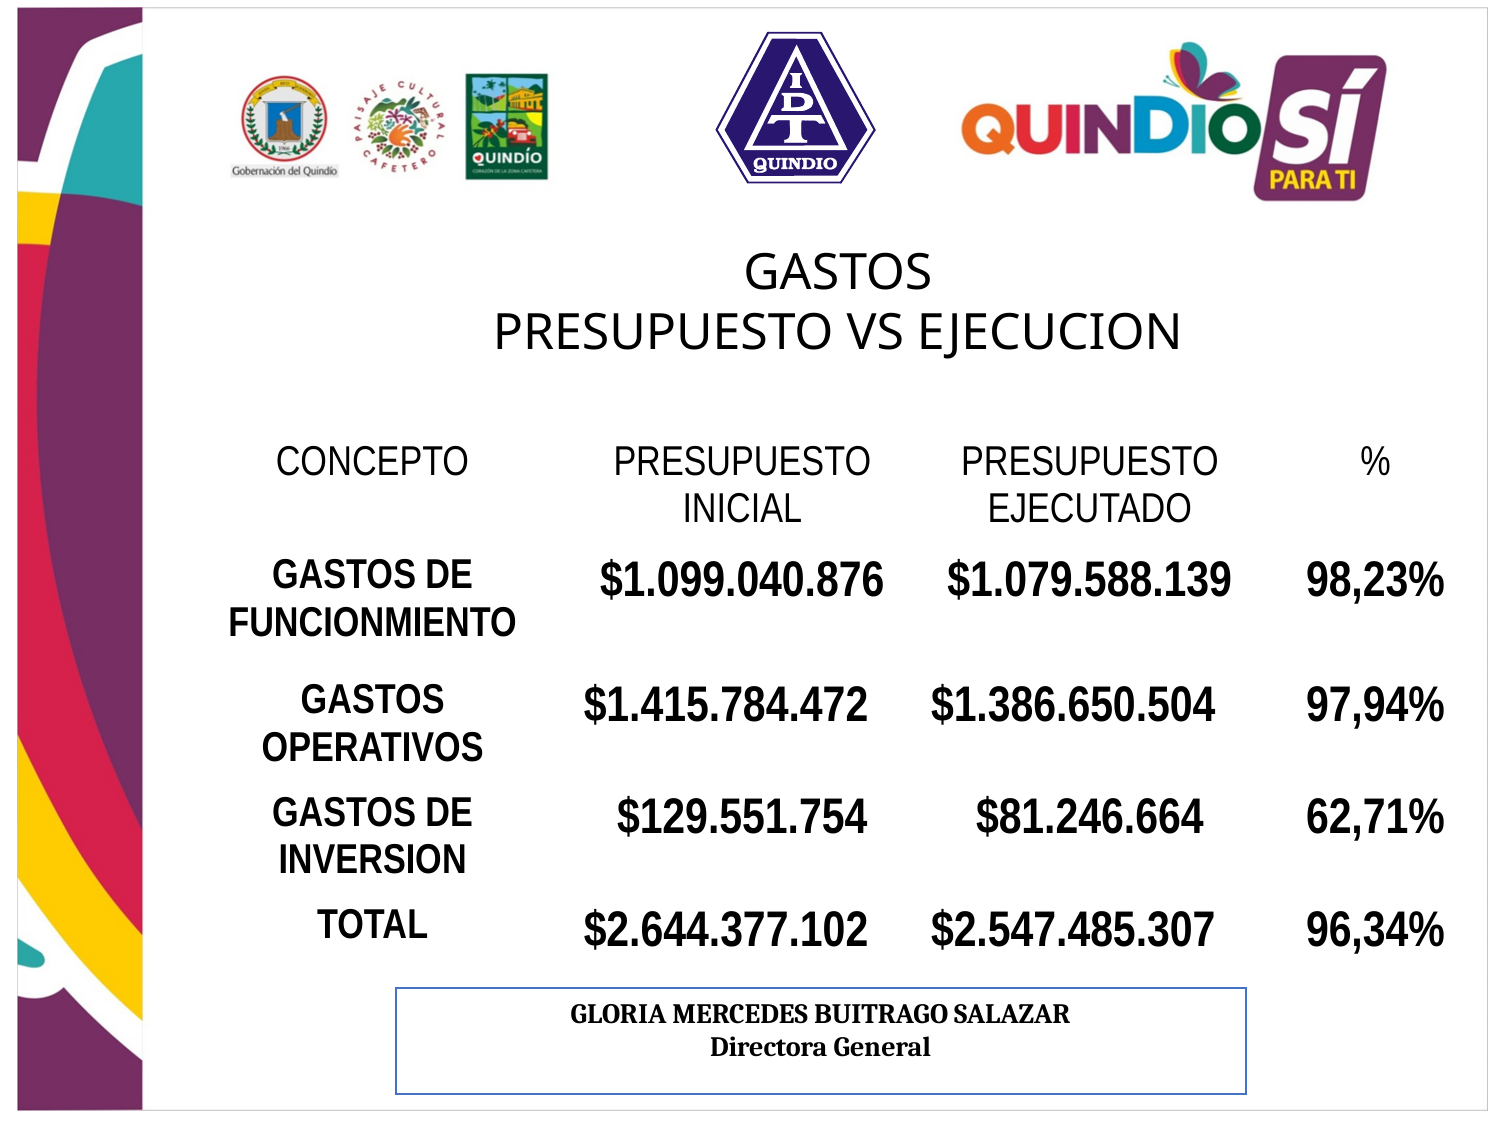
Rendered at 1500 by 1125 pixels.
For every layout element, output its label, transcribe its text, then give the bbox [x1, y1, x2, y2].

table_cell $1.415.784.472 [569, 667, 916, 780]
table_cell $1.386.650.504 [916, 667, 1263, 780]
table_cell $81.246.664 [916, 780, 1263, 892]
table_cell 98,23% [1263, 542, 1488, 667]
table_header % [1263, 429, 1488, 542]
table_cell $2.547.485.307 [916, 892, 1263, 981]
table_cell TOTAL [177, 892, 569, 981]
table_cell GASTOS OPERATIVOS [177, 667, 569, 780]
table_cell $1.079.588.139 [916, 542, 1263, 667]
table_header PRESUPUESTO INICIAL [569, 429, 916, 542]
table_cell $129.551.754 [569, 780, 916, 892]
table_cell 97,94% [1263, 667, 1488, 780]
text_box GLORIA MERCEDES BUITRAGO SALAZAR Directora General [395, 987, 1247, 1094]
table_cell 62,71% [1263, 780, 1488, 892]
table_cell GASTOS DE INVERSION [177, 780, 569, 892]
table_cell $2.644.377.102 [569, 892, 916, 981]
text_box GASTOS PRESUPUESTO VS EJECUCION [218, 231, 1471, 368]
table_cell 96,34% [1263, 892, 1488, 981]
picture [17, 7, 1488, 1111]
table_header PRESUPUESTO EJECUTADO [916, 429, 1263, 542]
table_header CONCEPTO [177, 429, 569, 542]
table_cell $1.099.040.876 [569, 542, 916, 667]
table_cell GASTOS DE FUNCIONMIENTO [177, 542, 569, 667]
